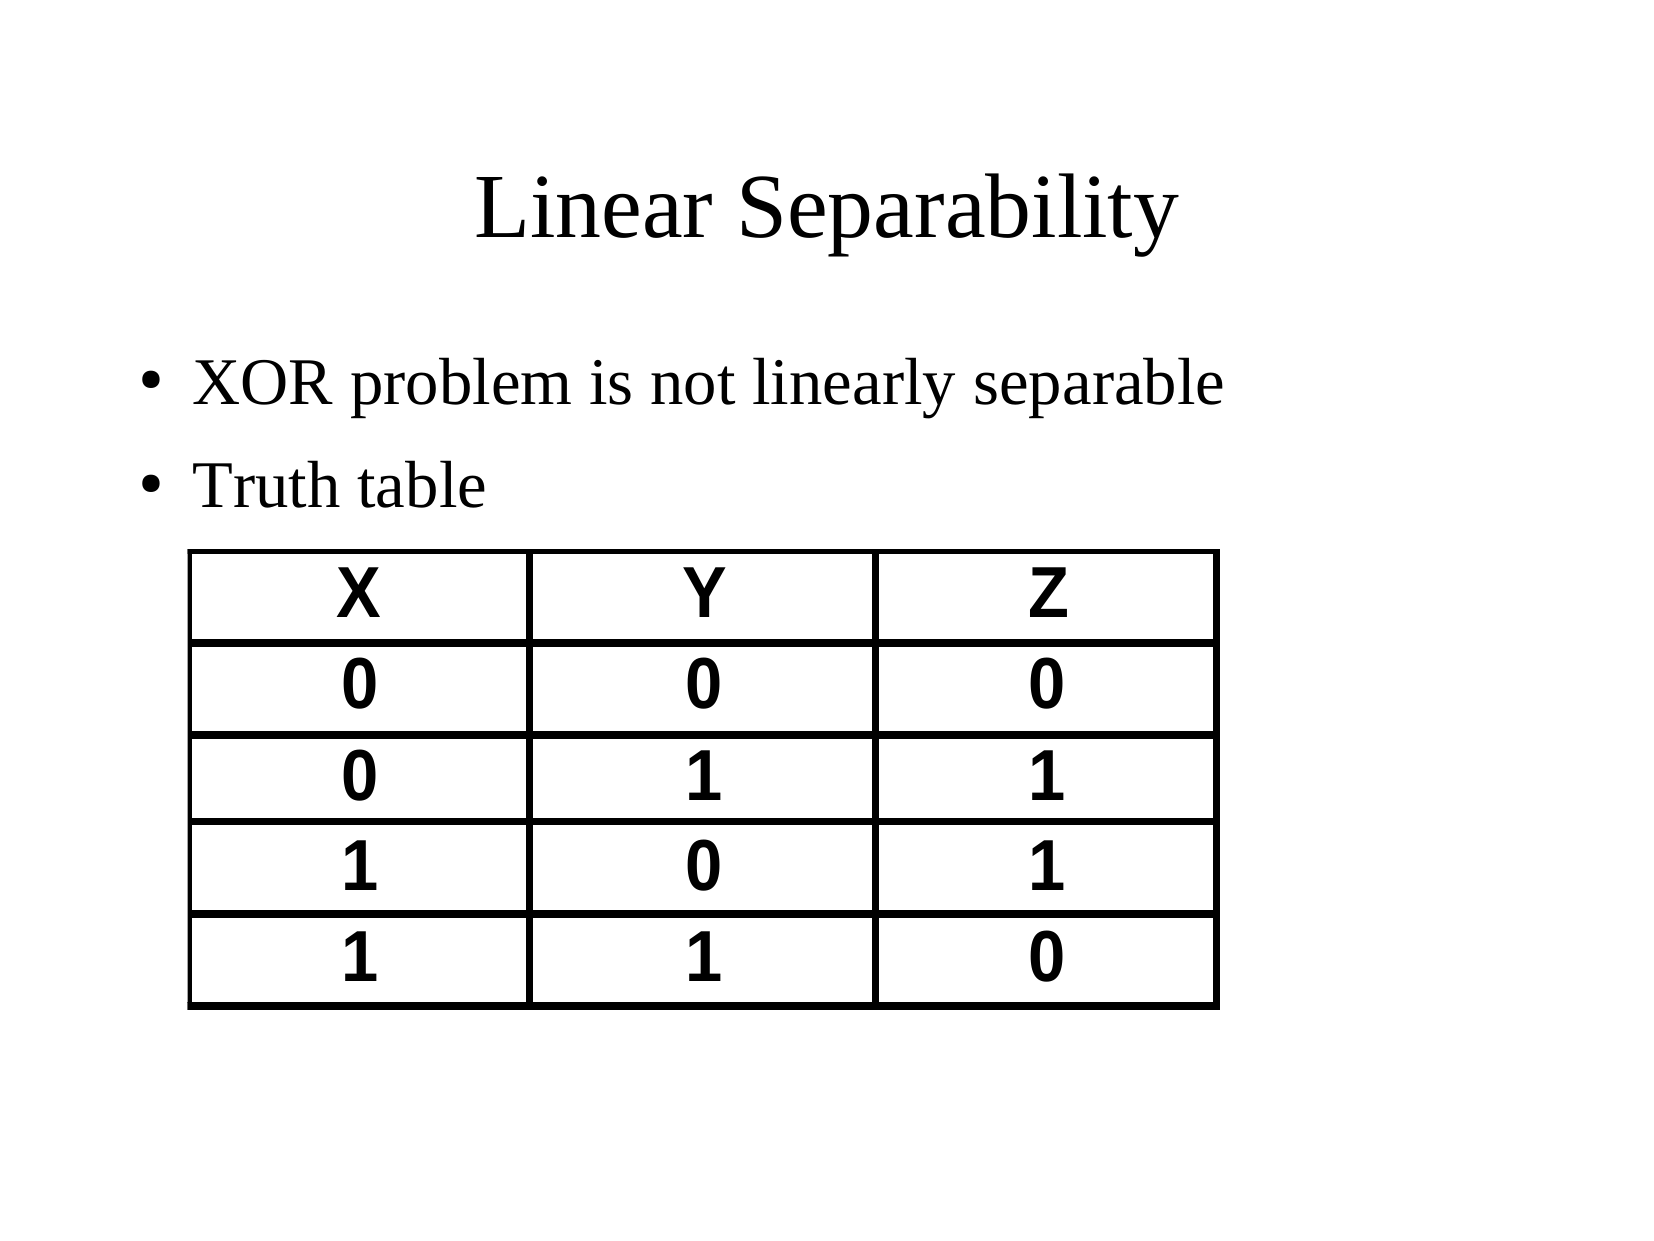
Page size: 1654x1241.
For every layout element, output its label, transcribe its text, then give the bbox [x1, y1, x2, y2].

chart [187, 549, 1225, 1013]
list XOR problem is not linearly separable Truth table [121, 344, 1534, 548]
title Linear Separability [121, 102, 1534, 311]
